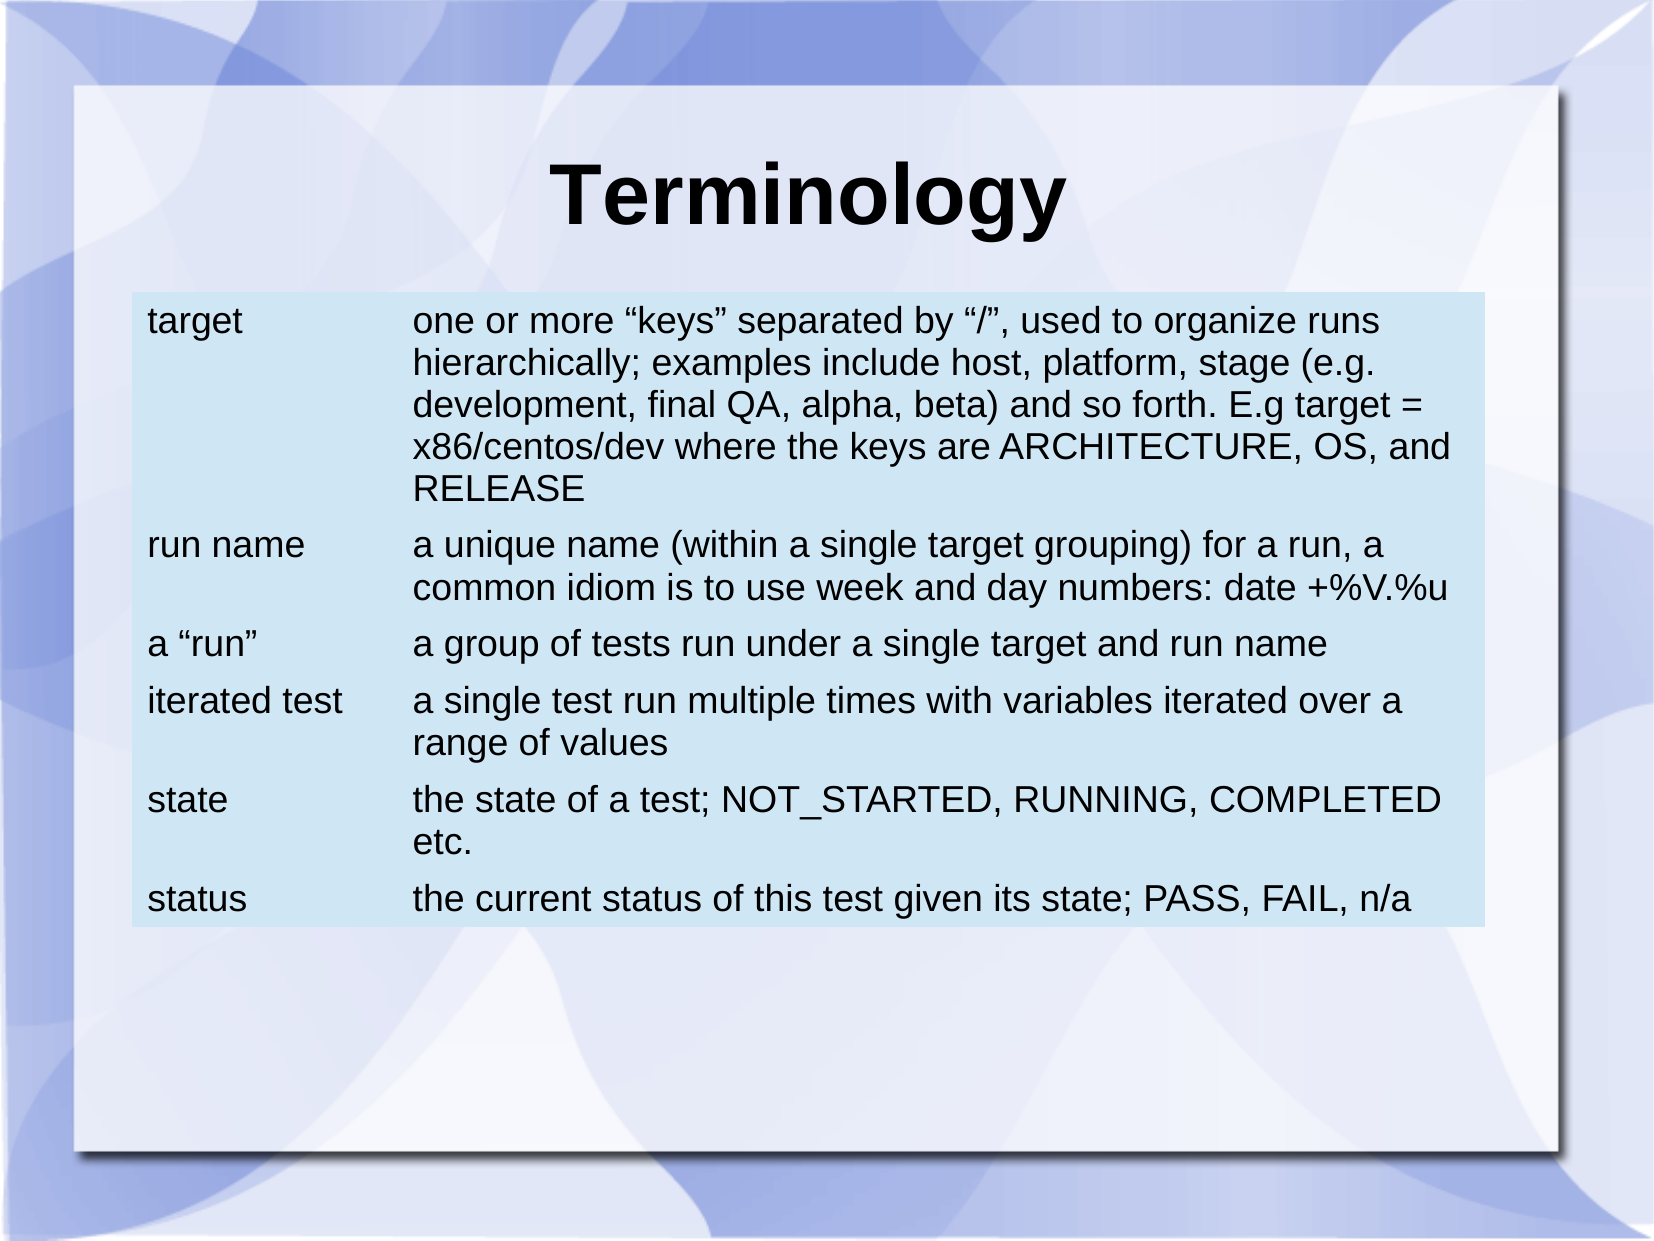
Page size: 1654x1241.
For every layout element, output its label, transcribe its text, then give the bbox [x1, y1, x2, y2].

table_cell a group of tests run under a single target and run name [398, 615, 1485, 672]
title Terminology [82, 90, 1536, 298]
table_cell status [132, 870, 398, 927]
table_cell iterated test [132, 672, 398, 771]
table_header target [132, 292, 398, 517]
table_cell the current status of this test given its state; PASS, FAIL, n/a [398, 870, 1485, 927]
table_header one or more “keys” separated by “/”, used to organize runs hierarchically; examples include host, platform, stage (e.g. development, final QA, alpha, beta) and so forth. E.g target = x86/centos/dev where the keys are ARCHITECTURE, OS, and RELEASE [398, 292, 1485, 517]
table_cell a unique name (within a single target grouping) for a run, a common idiom is to use week and day numbers: date +%V.%u [398, 517, 1485, 615]
table_cell state [132, 771, 398, 870]
table_cell run name [132, 517, 398, 615]
table_cell a “run” [132, 615, 398, 672]
picture [0, 0, 1654, 1241]
table_cell a single test run multiple times with variables iterated over a range of values [398, 672, 1485, 771]
table_cell the state of a test; NOT_STARTED, RUNNING, COMPLETED etc. [398, 771, 1485, 870]
